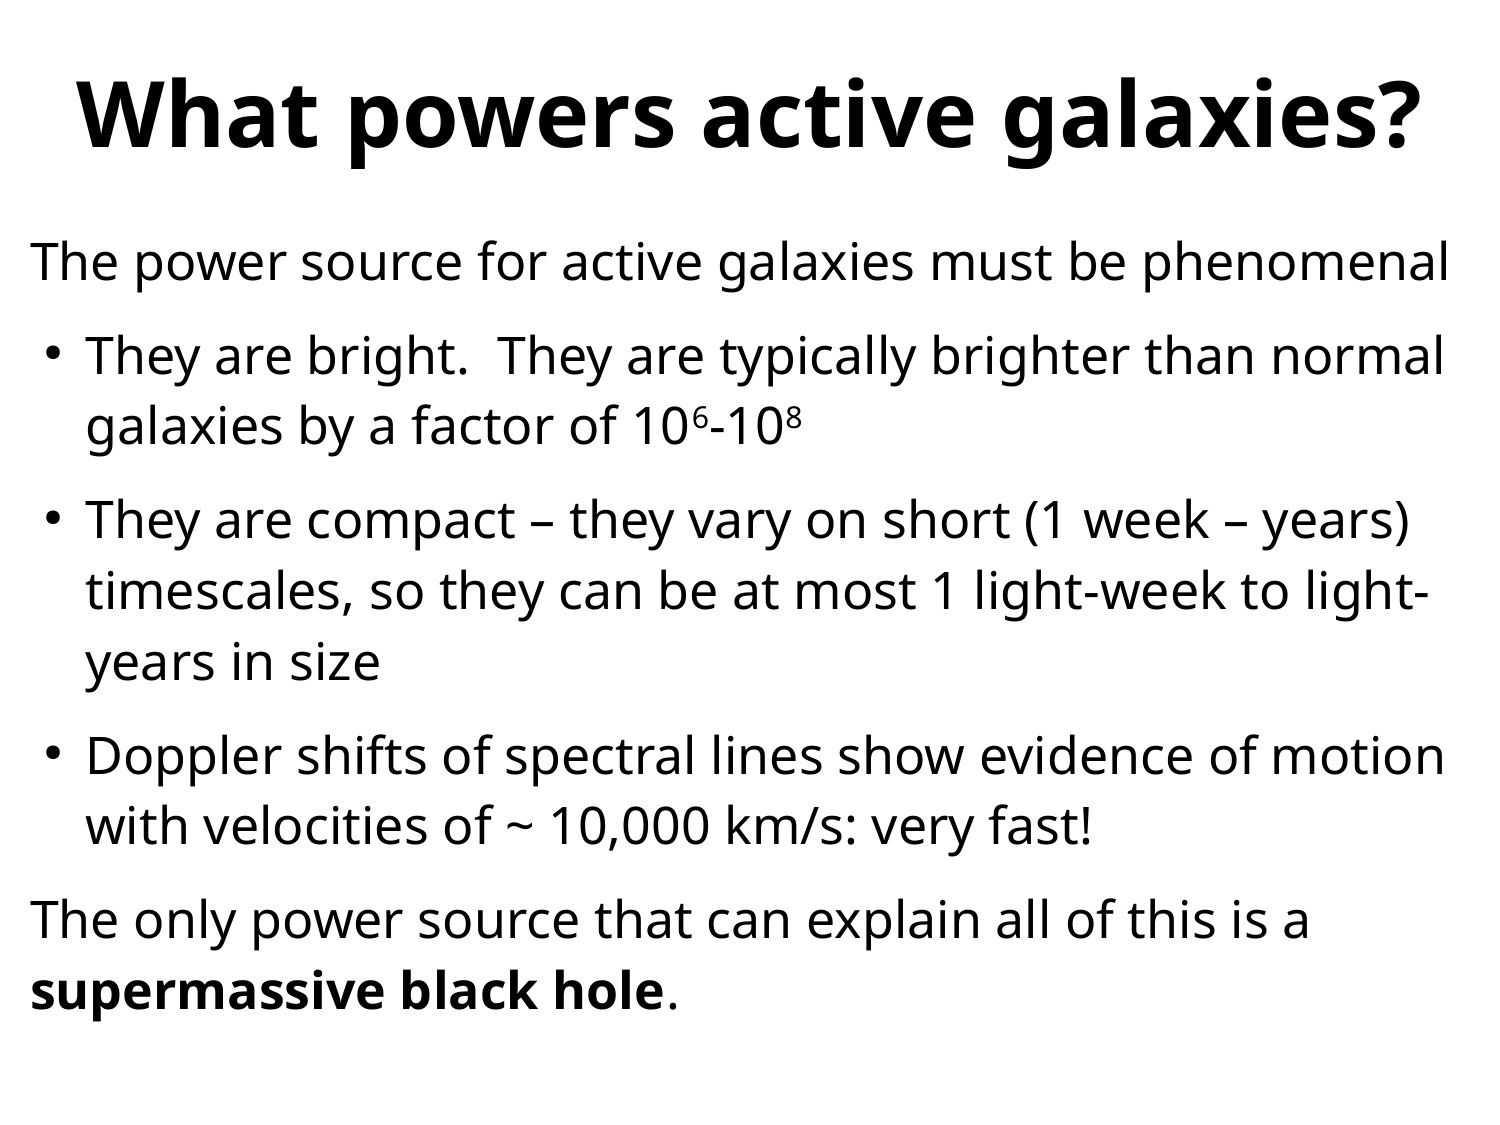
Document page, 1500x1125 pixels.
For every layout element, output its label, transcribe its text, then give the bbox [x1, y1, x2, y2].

title What powers active galaxies? [30, 58, 1471, 167]
list The power source for active galaxies must be phenomenal They are bright. They are typically brighter than normal galaxies by a factor of 106-108 They are compact – they vary on short (1 week – years) timescales, so they can be at most 1 light-week to light-years in size Doppler shifts of spectral lines show evidence of motion with velocities of ~ 10,000 km/s: very fast! The only power source that can explain all of this is a supermassive black hole. [30, 224, 1471, 1051]
